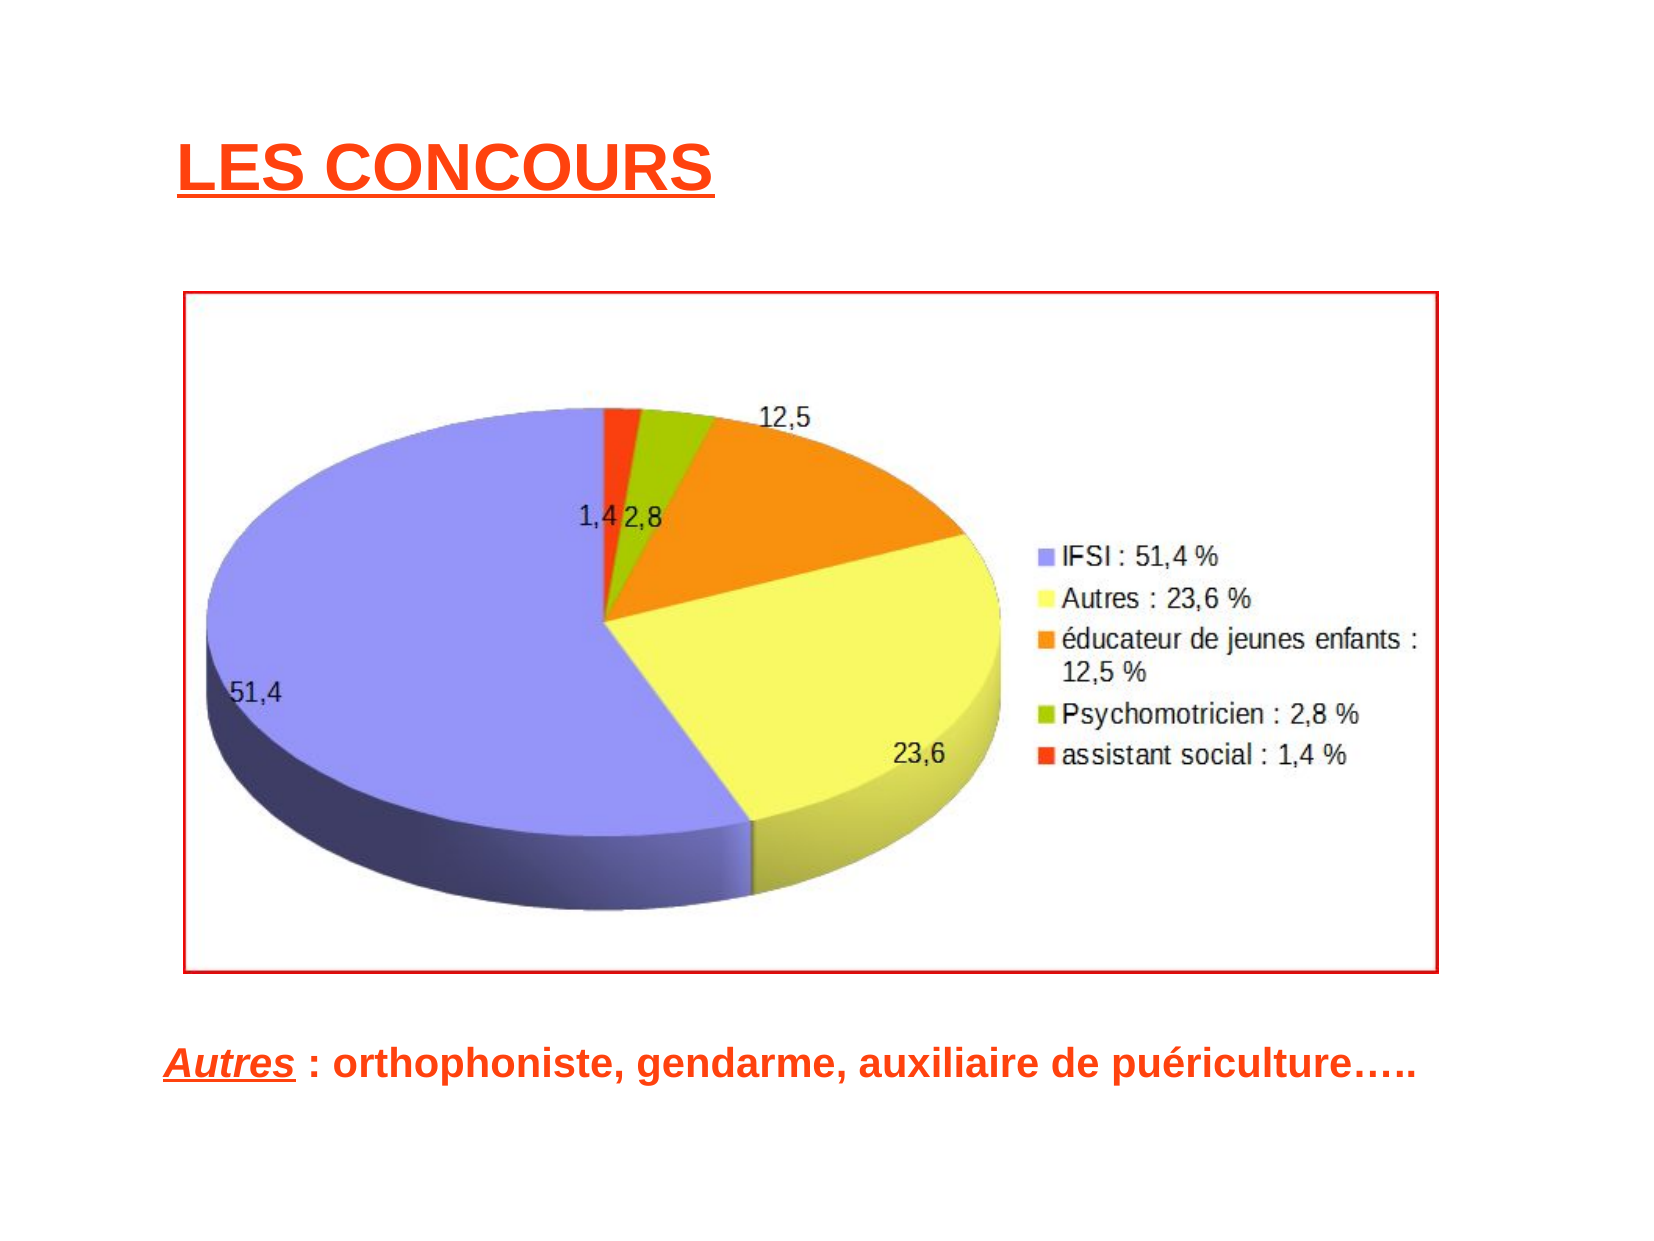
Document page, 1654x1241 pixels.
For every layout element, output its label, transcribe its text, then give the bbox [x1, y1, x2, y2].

text_box Autres : orthophoniste, gendarme, auxiliaire de puériculture….. [148, 1032, 1451, 1140]
picture [183, 291, 1439, 974]
text_box LES CONCOURS [161, 122, 938, 212]
